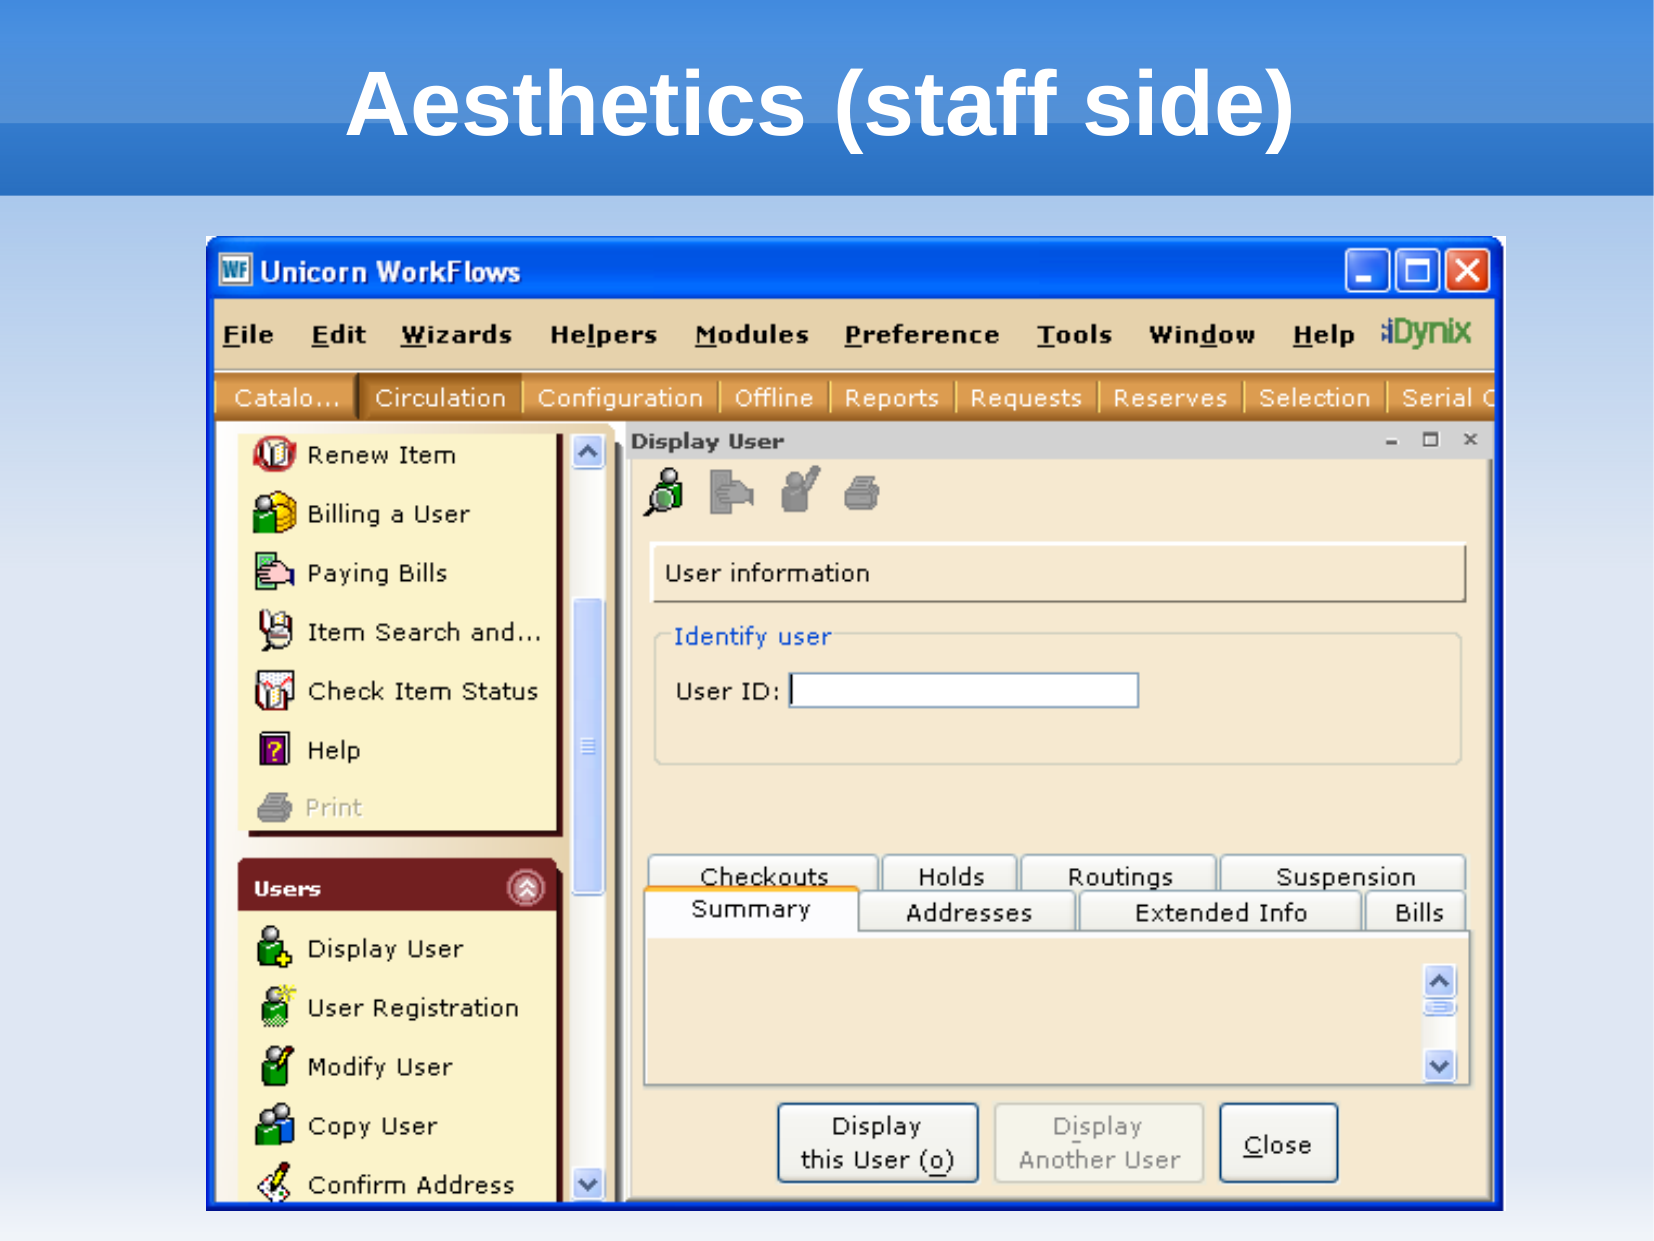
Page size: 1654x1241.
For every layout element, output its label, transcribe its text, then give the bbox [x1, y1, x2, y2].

title Aesthetics (staff side) [76, 0, 1565, 208]
picture [0, 0, 1654, 1241]
